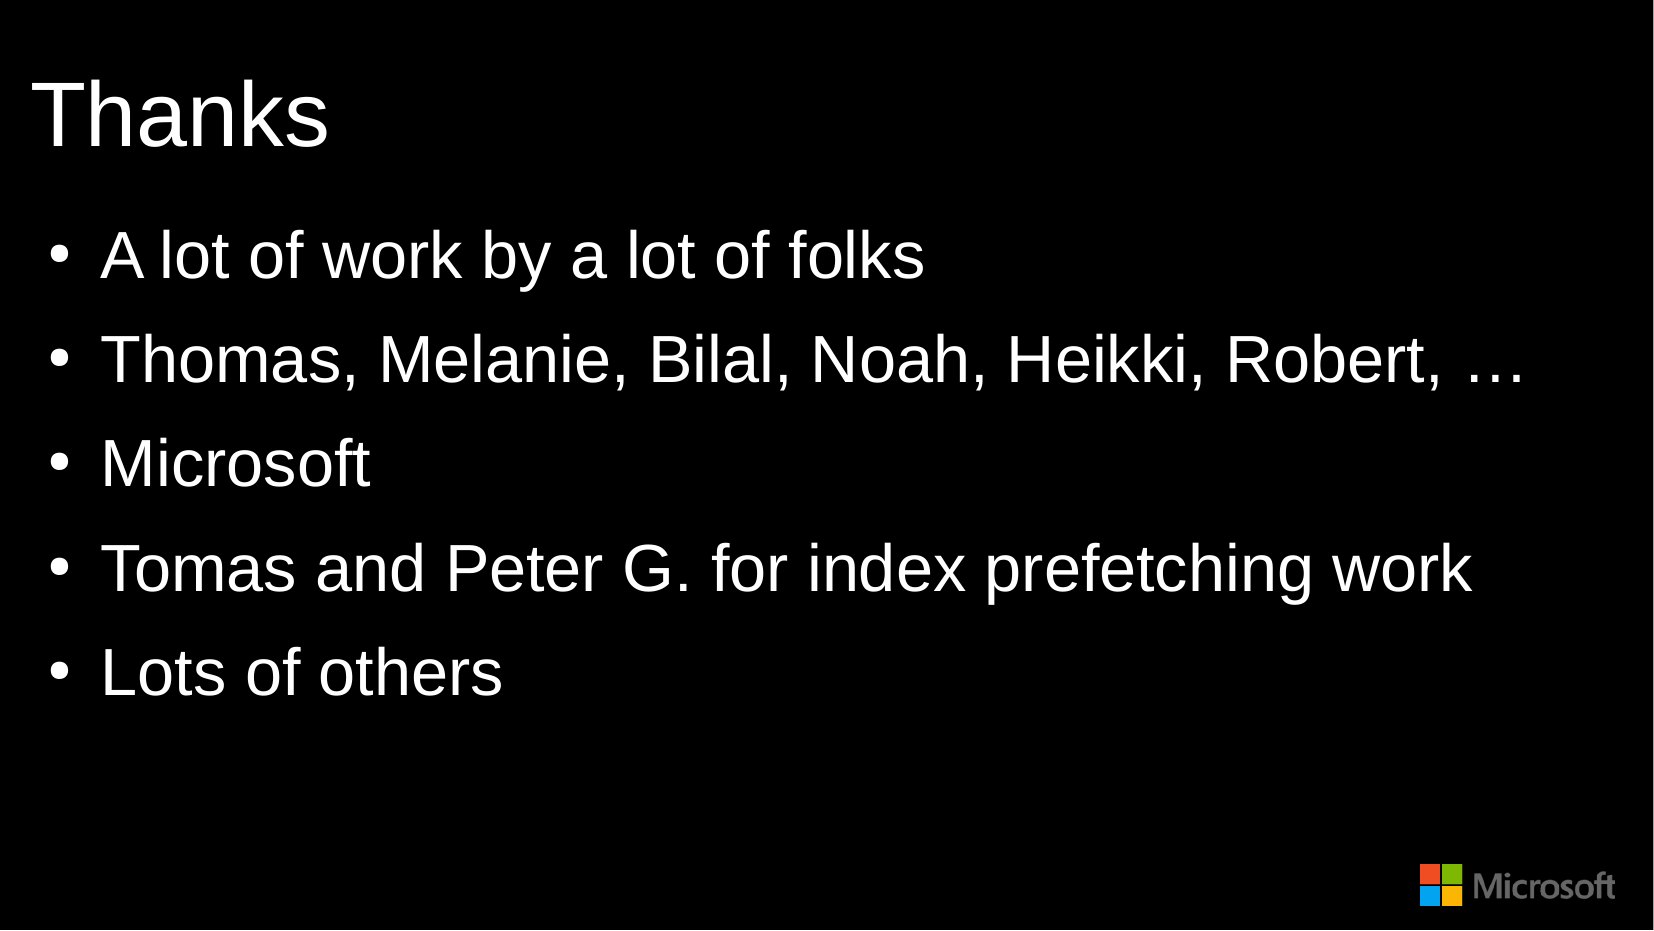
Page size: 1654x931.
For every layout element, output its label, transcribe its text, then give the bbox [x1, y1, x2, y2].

list A lot of work by a lot of folks Thomas, Melanie, Bilal, Noah, Heikki, Robert, … Microsoft Tomas and Peter G. for index prefetching work Lots of others [30, 217, 1621, 916]
title Thanks [30, 37, 1621, 193]
